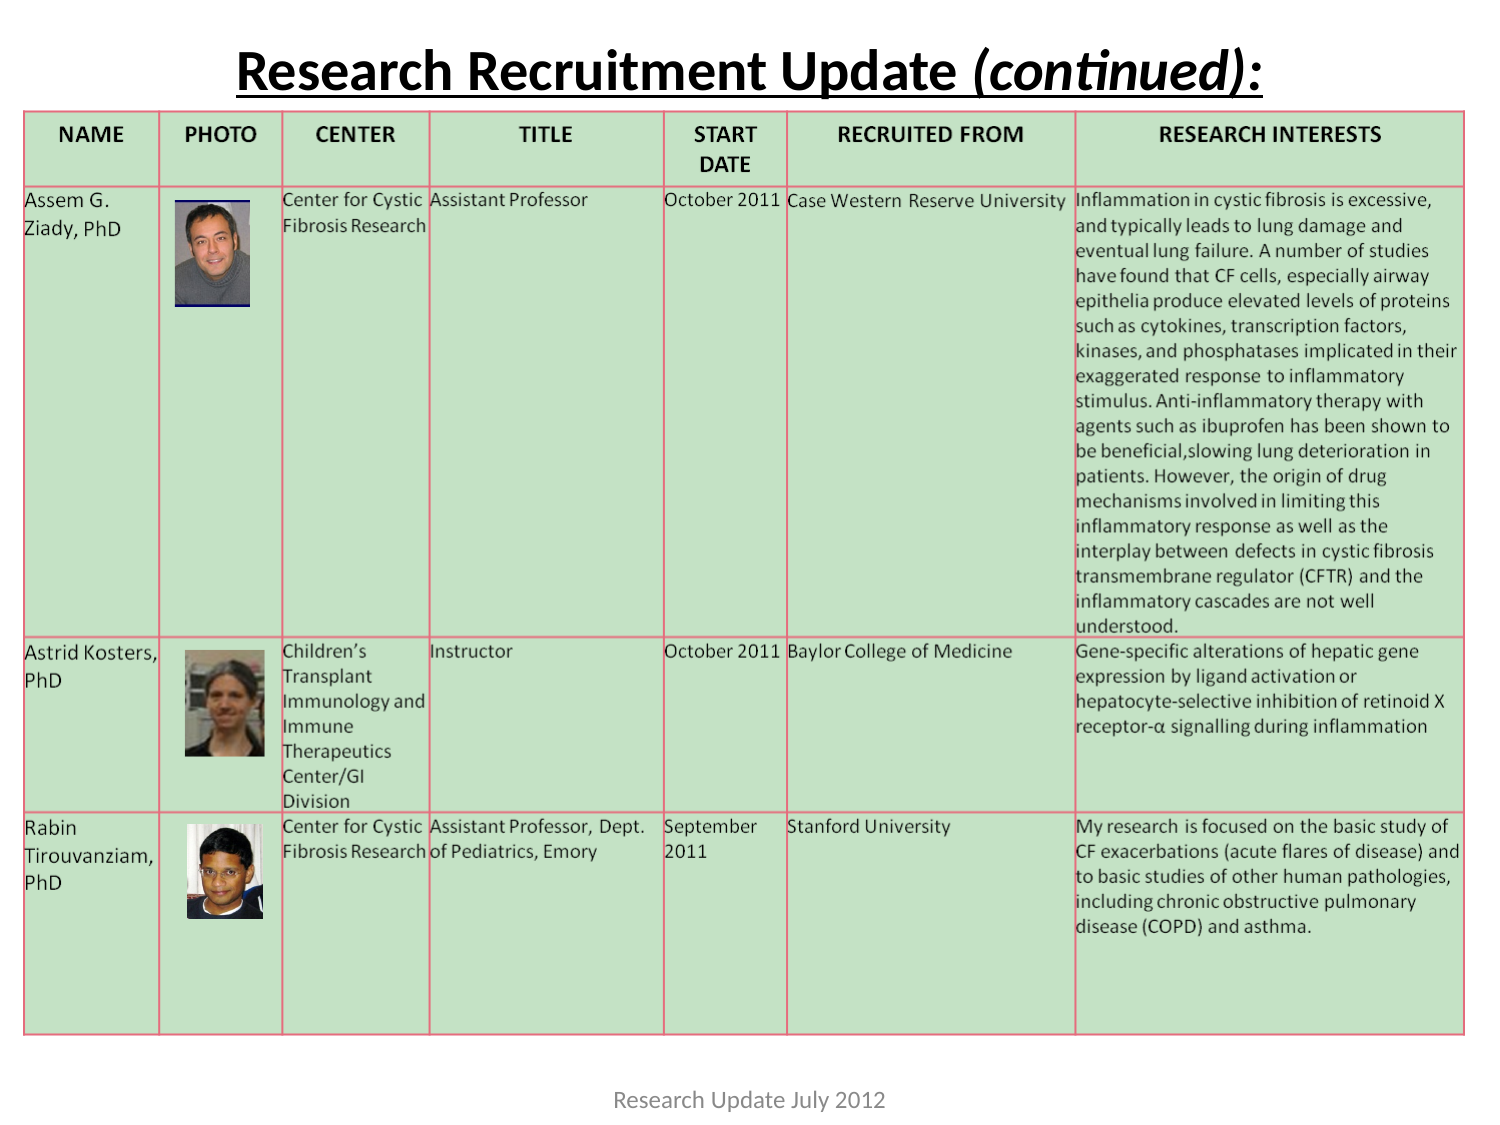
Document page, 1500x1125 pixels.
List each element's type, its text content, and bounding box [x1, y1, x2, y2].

picture [12, 100, 1476, 1046]
text_box Research Recruitment Update (continued): [50, 24, 1463, 113]
text_box Research Update July 2012 [512, 1072, 988, 1125]
